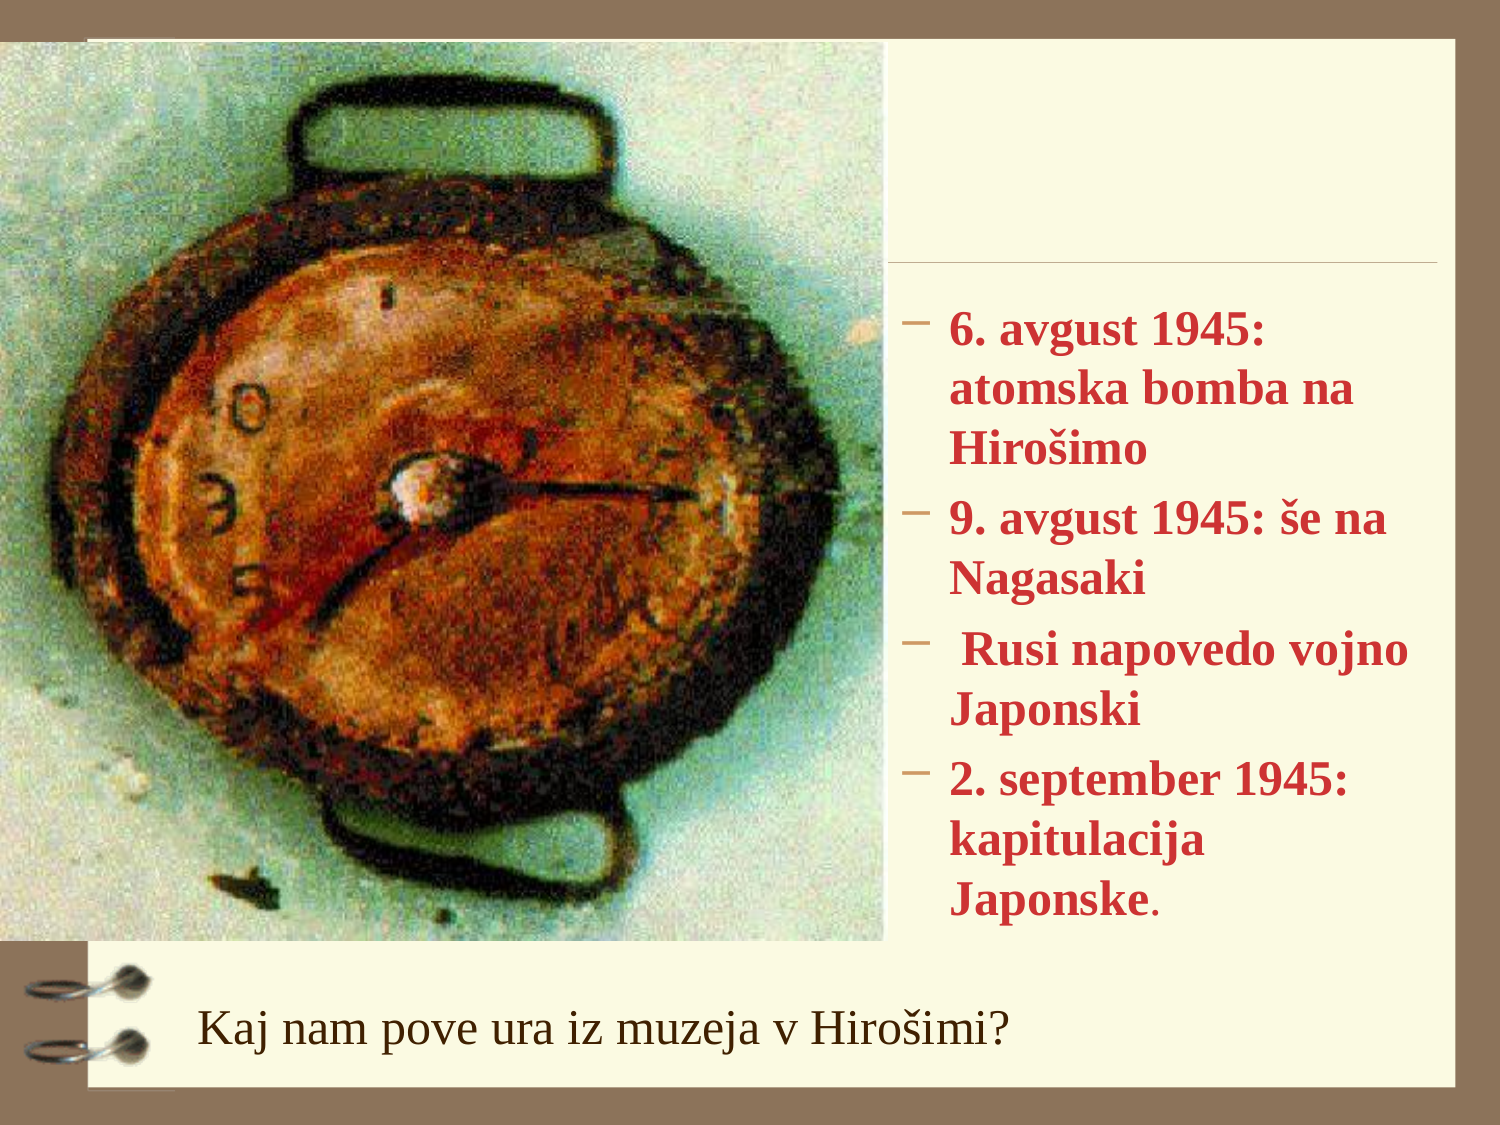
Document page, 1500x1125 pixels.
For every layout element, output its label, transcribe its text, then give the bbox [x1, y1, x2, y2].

text_box Kaj nam pove ura iz muzeja v Hirošimi? [183, 987, 1081, 1063]
picture [0, 0, 888, 1125]
list 6. avgust 1945: atomska bomba na Hirošimo 9. avgust 1945: še na Nagasaki Rusi napovedo vojno Japonski 2. september 1945: kapitulacija Japonske. [812, 287, 1438, 1038]
